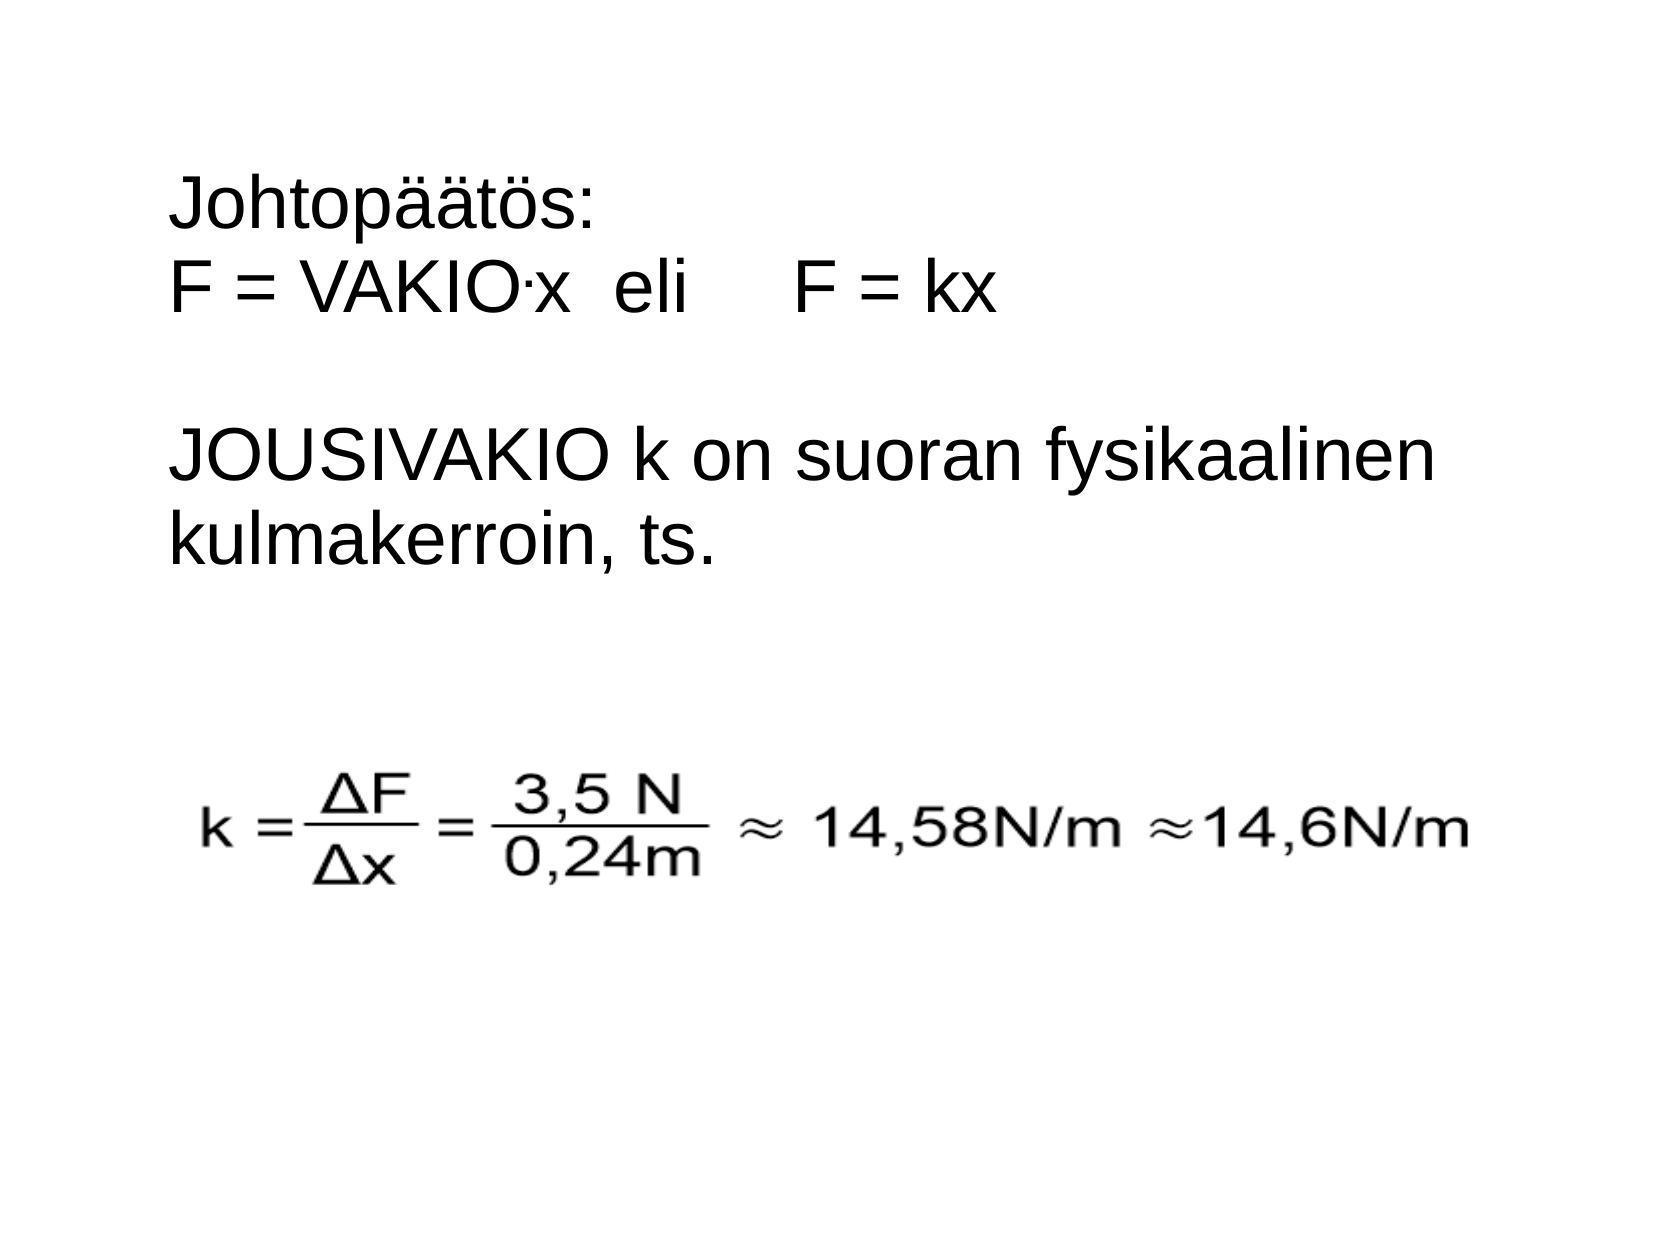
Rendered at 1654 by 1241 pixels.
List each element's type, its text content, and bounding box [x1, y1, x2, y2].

picture [142, 696, 1560, 923]
text_box Johtopäätös: F = VAKIO.x eli F = kx JOUSIVAKIO k on suoran fysikaalinen kulmakerroin, ts. [153, 153, 1501, 588]
